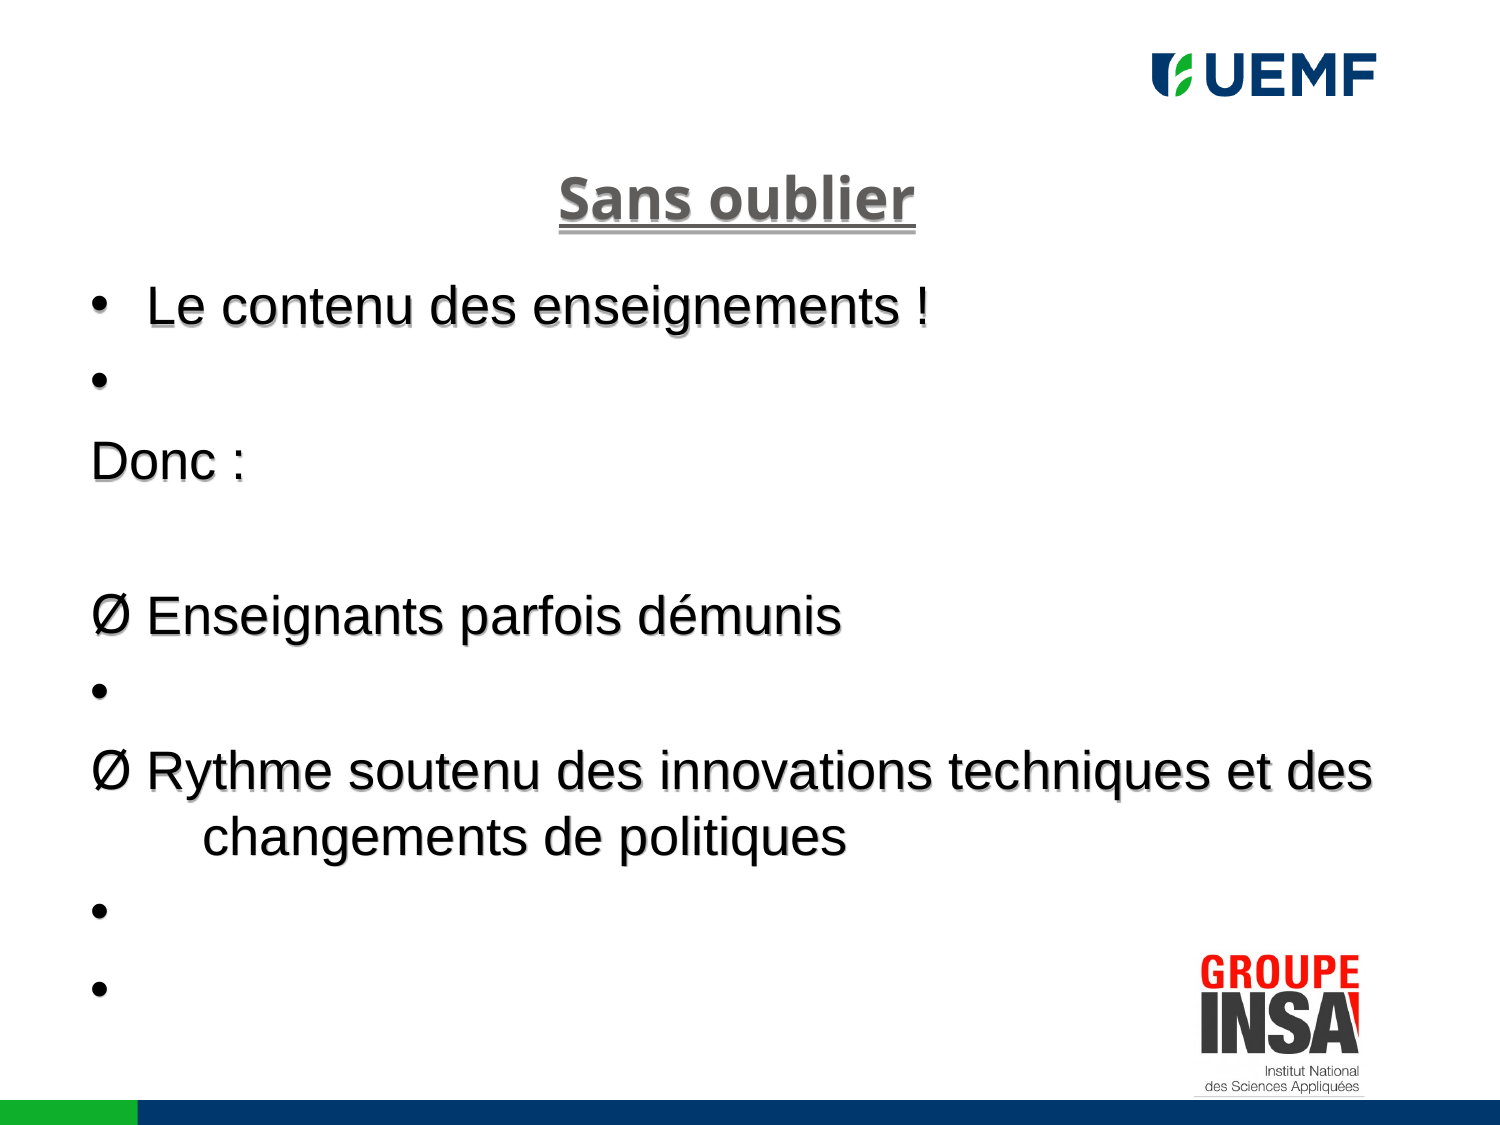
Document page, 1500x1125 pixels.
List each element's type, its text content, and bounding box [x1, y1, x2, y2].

title Sans oublier [62, 102, 1413, 291]
list Le contenu des enseignements ! Donc : Enseignants parfois démunis Rythme soutenu des innovations techniques et des changements de politiques [75, 262, 1426, 1005]
